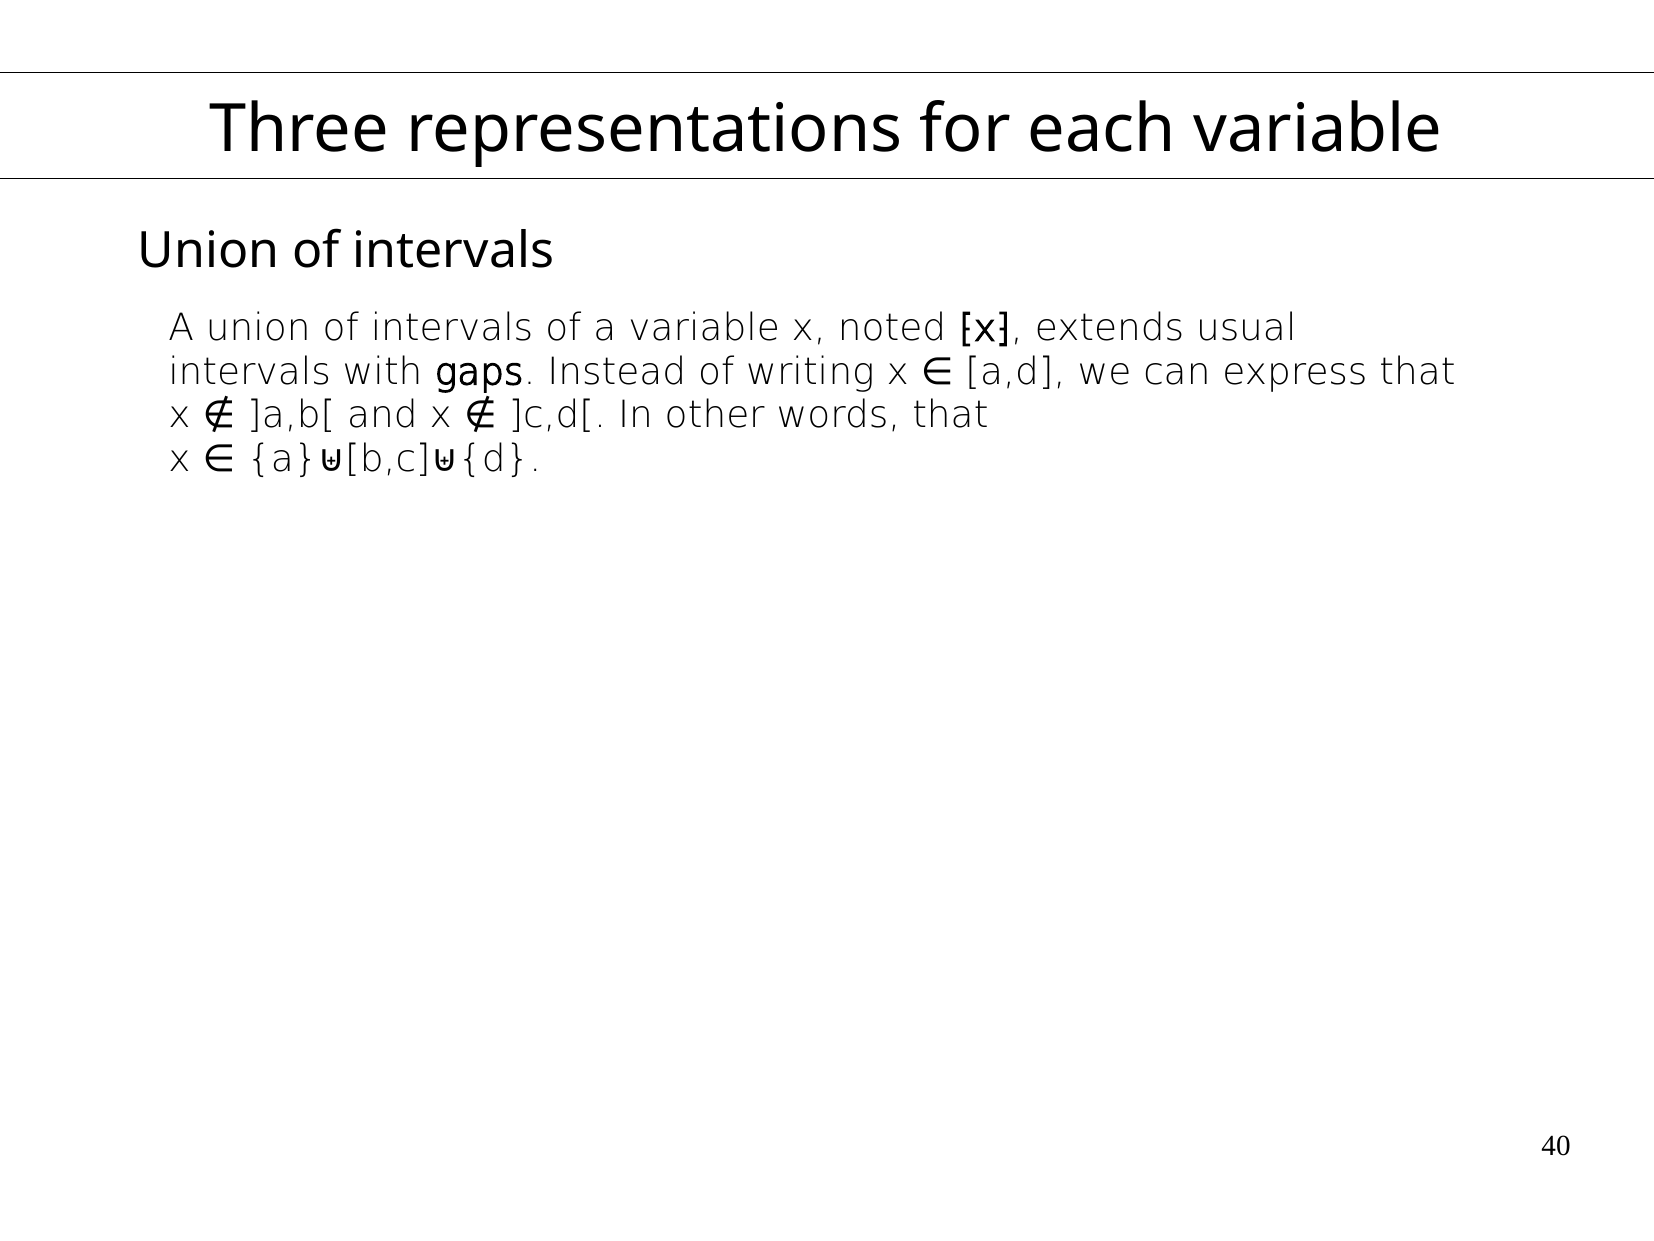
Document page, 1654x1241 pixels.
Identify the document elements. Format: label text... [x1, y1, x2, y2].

text_box Three representations for each variable [0, 72, 1654, 166]
text_box A union of intervals of a variable x, noted ⁅x⁆, extends usual intervals with gaps. Instead of writing x ∈ [a,d], we can express that x ∉ ]a,b[ and x ∉ ]c,d[. In other words, that x ∈ {a}⊎[b,c]⊎{d}. [153, 298, 1477, 754]
text_box Union of intervals [122, 206, 650, 301]
